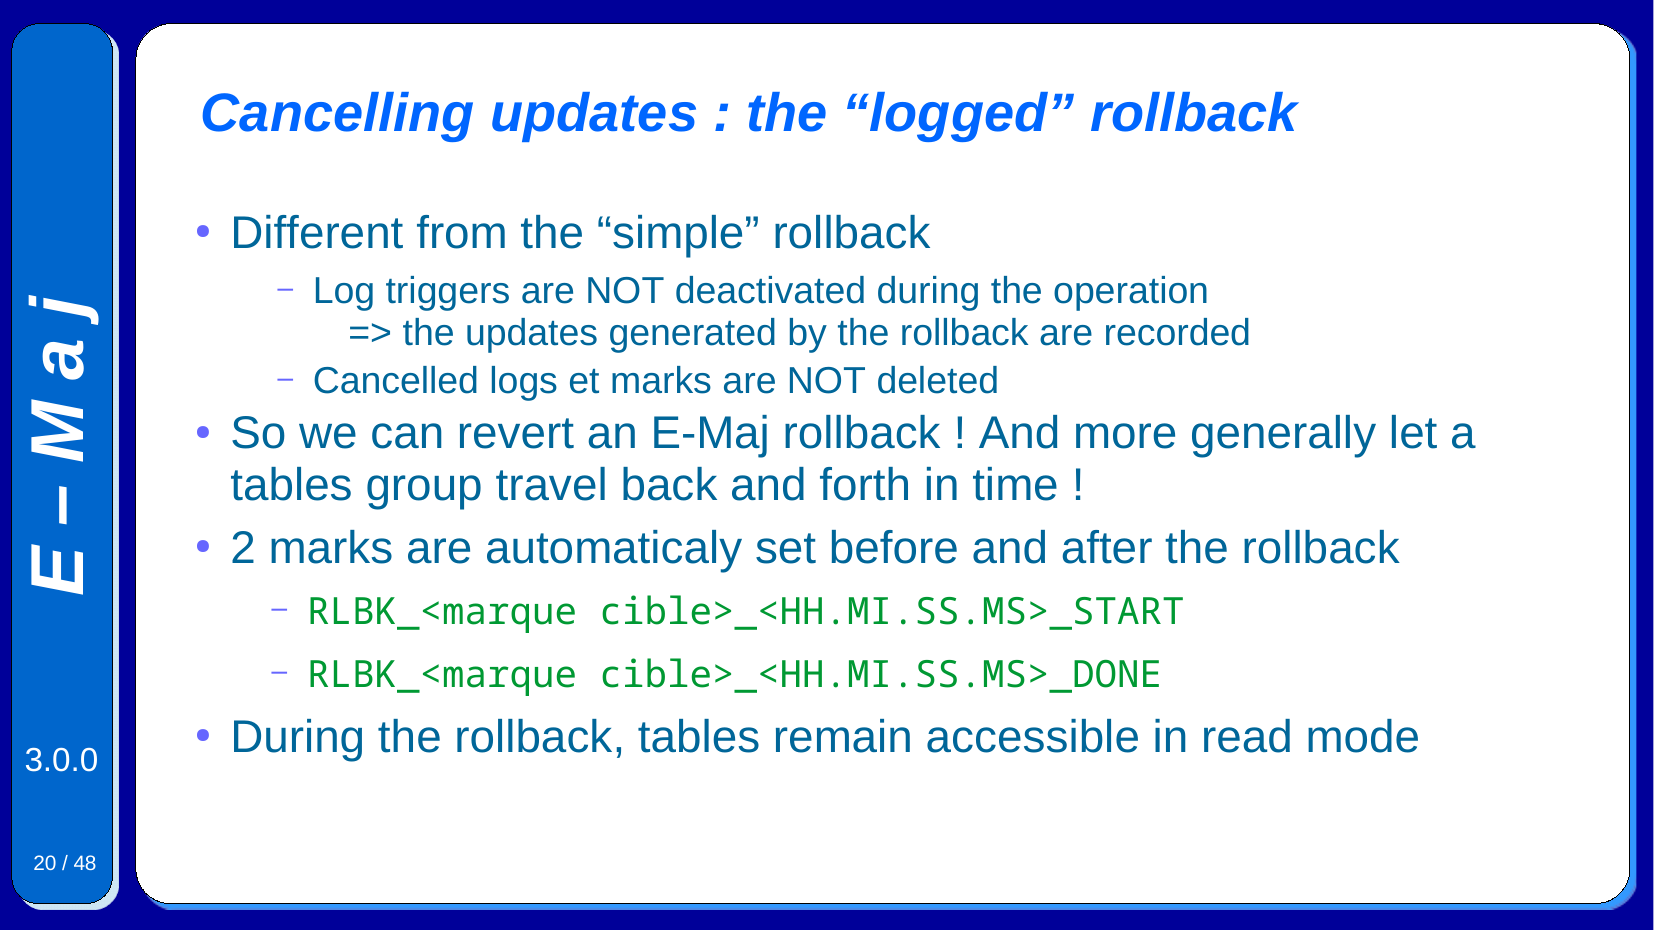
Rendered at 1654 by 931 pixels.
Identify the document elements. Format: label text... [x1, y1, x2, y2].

title Cancelling updates : the “logged” rollback [200, 34, 1575, 191]
list Different from the “simple” rollback Log triggers are NOT deactivated during the operation => the updates generated by the rollback are recorded Cancelled logs et marks are NOT deleted So we can revert an E-Maj rollback ! And more generally let a tables group travel back and forth in time ! 2 marks are automaticaly set before and after the rollback RLBK_<marque cible>_<HH.MI.SS.MS>_START RLBK_<marque cible>_<HH.MI.SS.MS>_DONE During the rollback, tables remain accessible in read mode [177, 206, 1587, 827]
